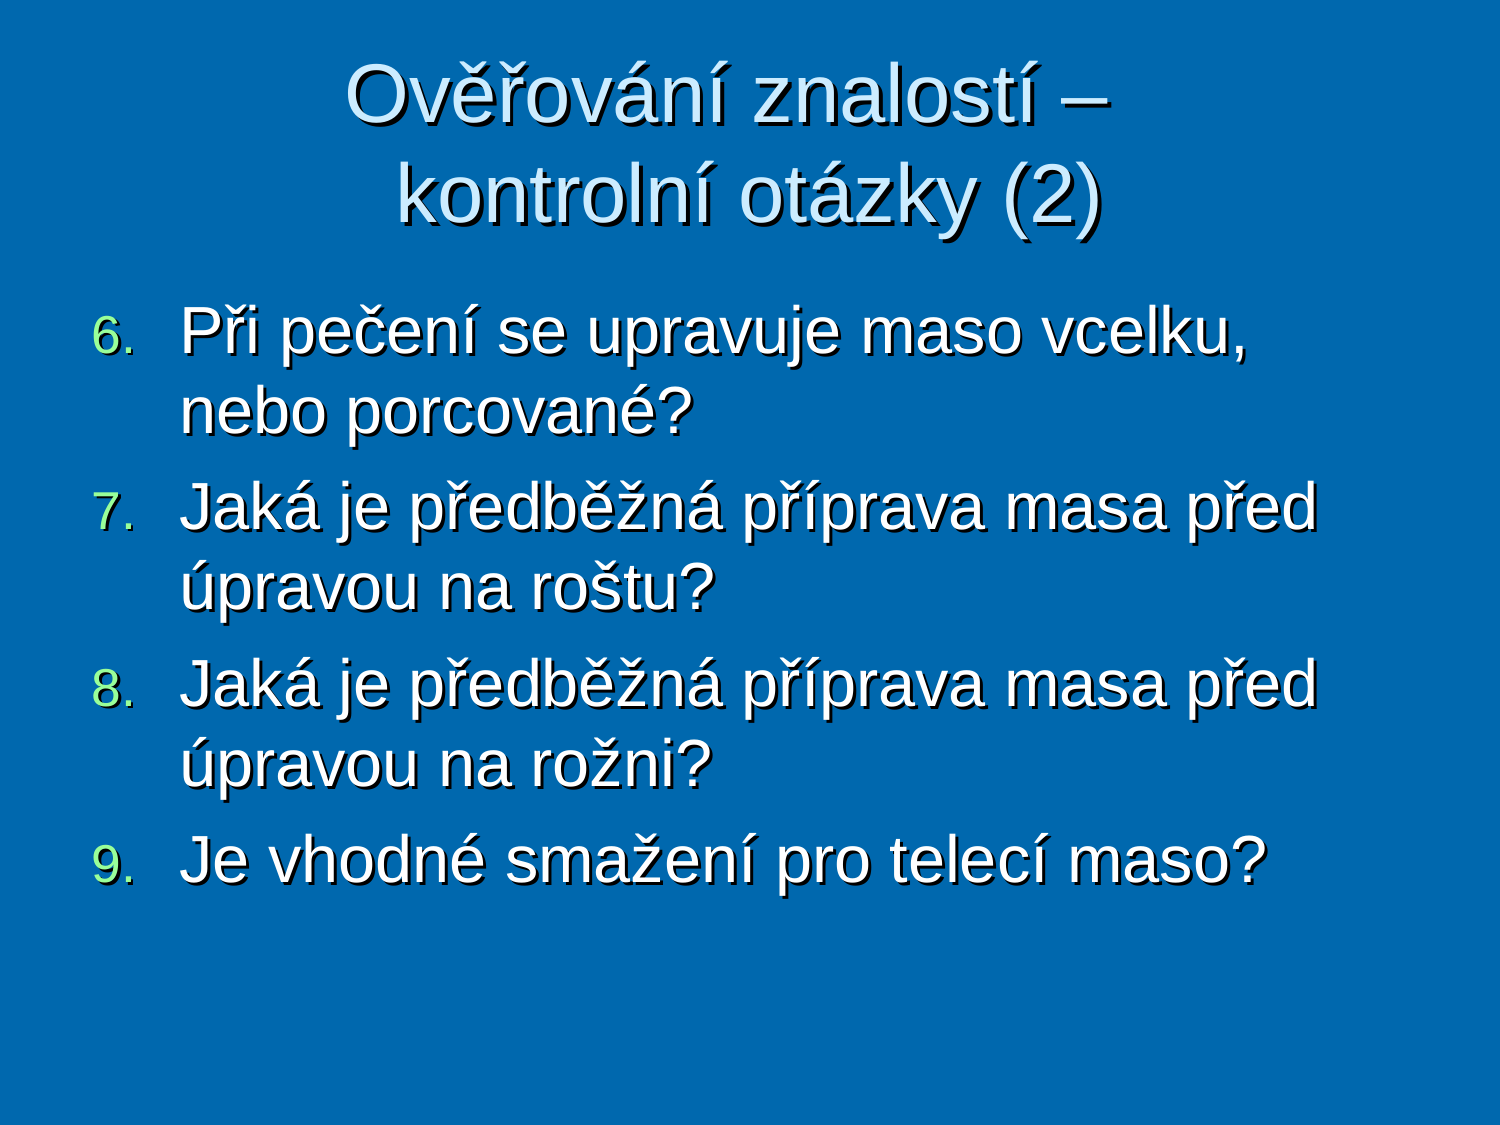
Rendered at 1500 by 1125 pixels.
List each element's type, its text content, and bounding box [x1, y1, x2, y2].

list Při pečení se upravuje maso vcelku, nebo porcované? Jaká je předběžná příprava masa před úpravou na roštu? Jaká je předběžná příprava masa před úpravou na rožni? Je vhodné smažení pro telecí maso? [76, 278, 1427, 1022]
title Ověřování znalostí – kontrolní otázky (2) [75, 31, 1426, 247]
